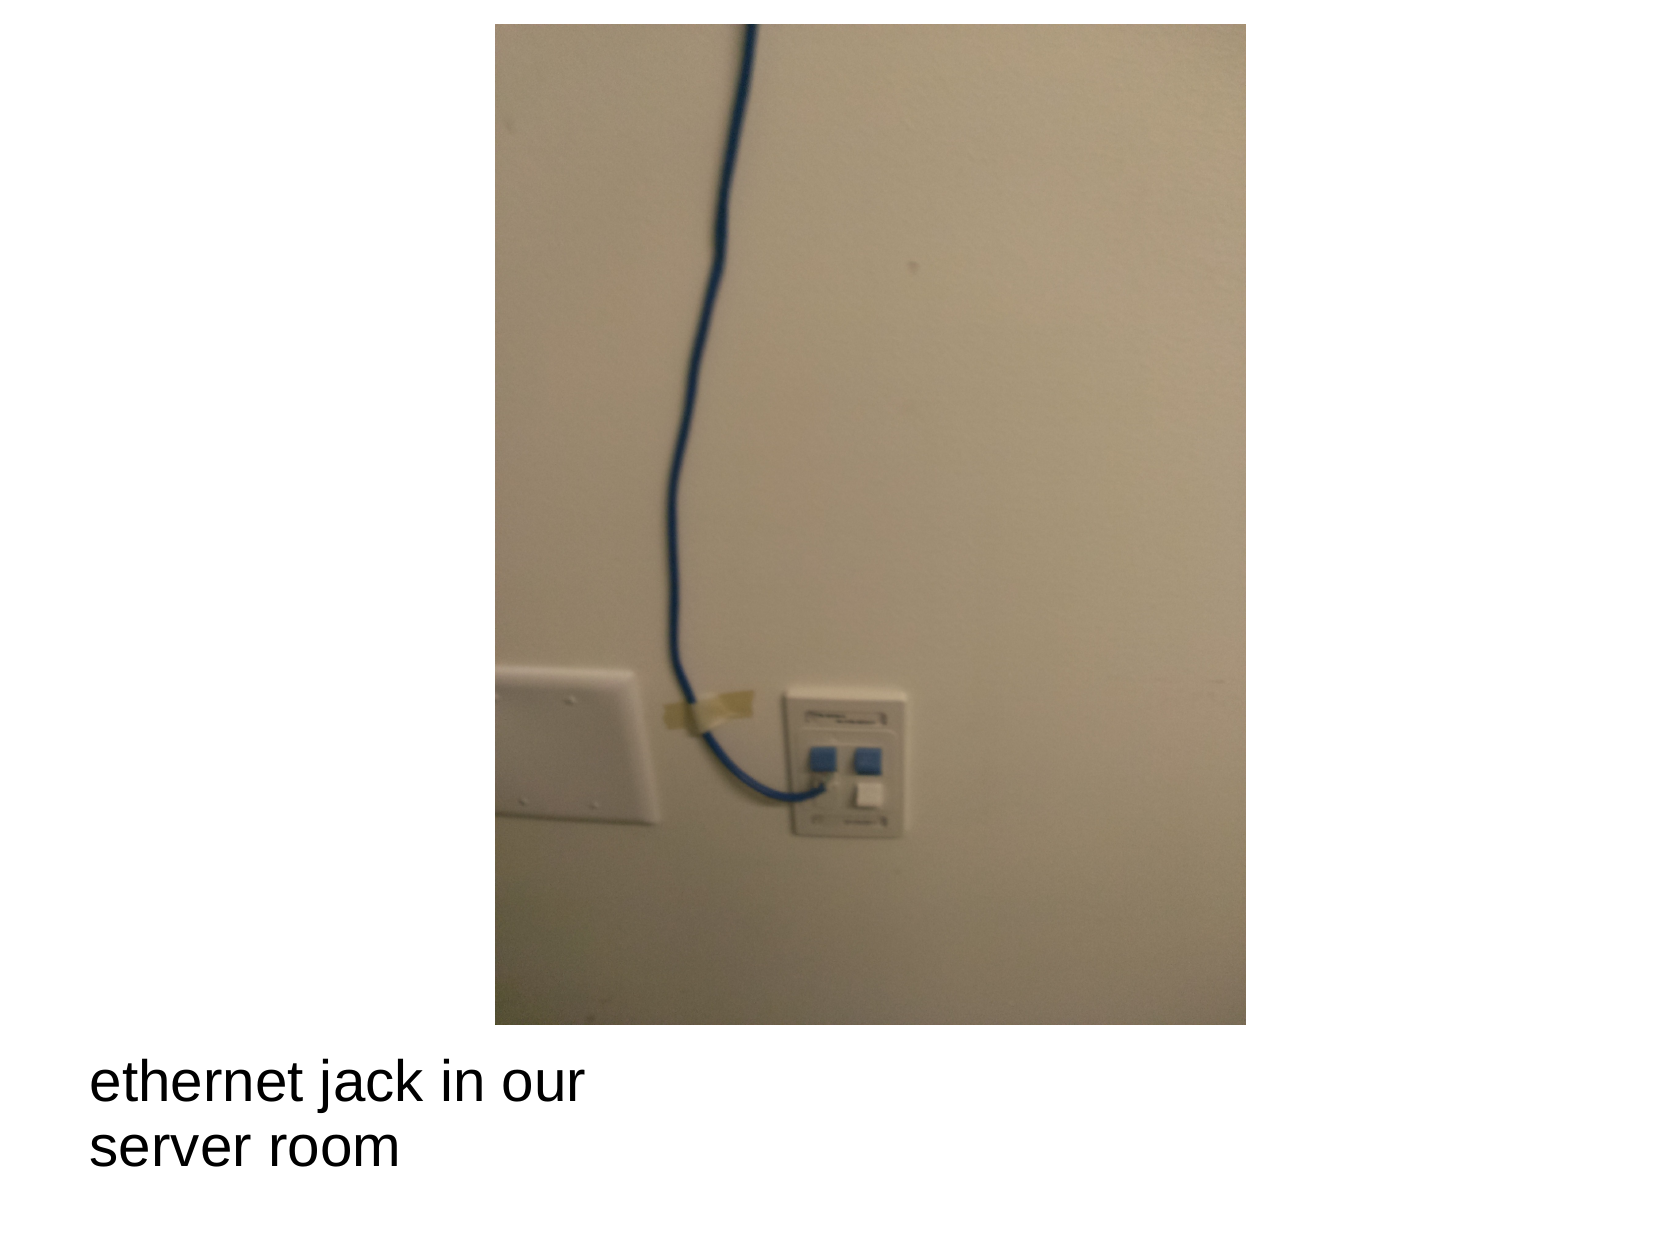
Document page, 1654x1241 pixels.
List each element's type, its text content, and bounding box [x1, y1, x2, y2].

picture [495, 24, 1246, 1026]
text_box ethernet jack in our server room [75, 1041, 676, 1186]
